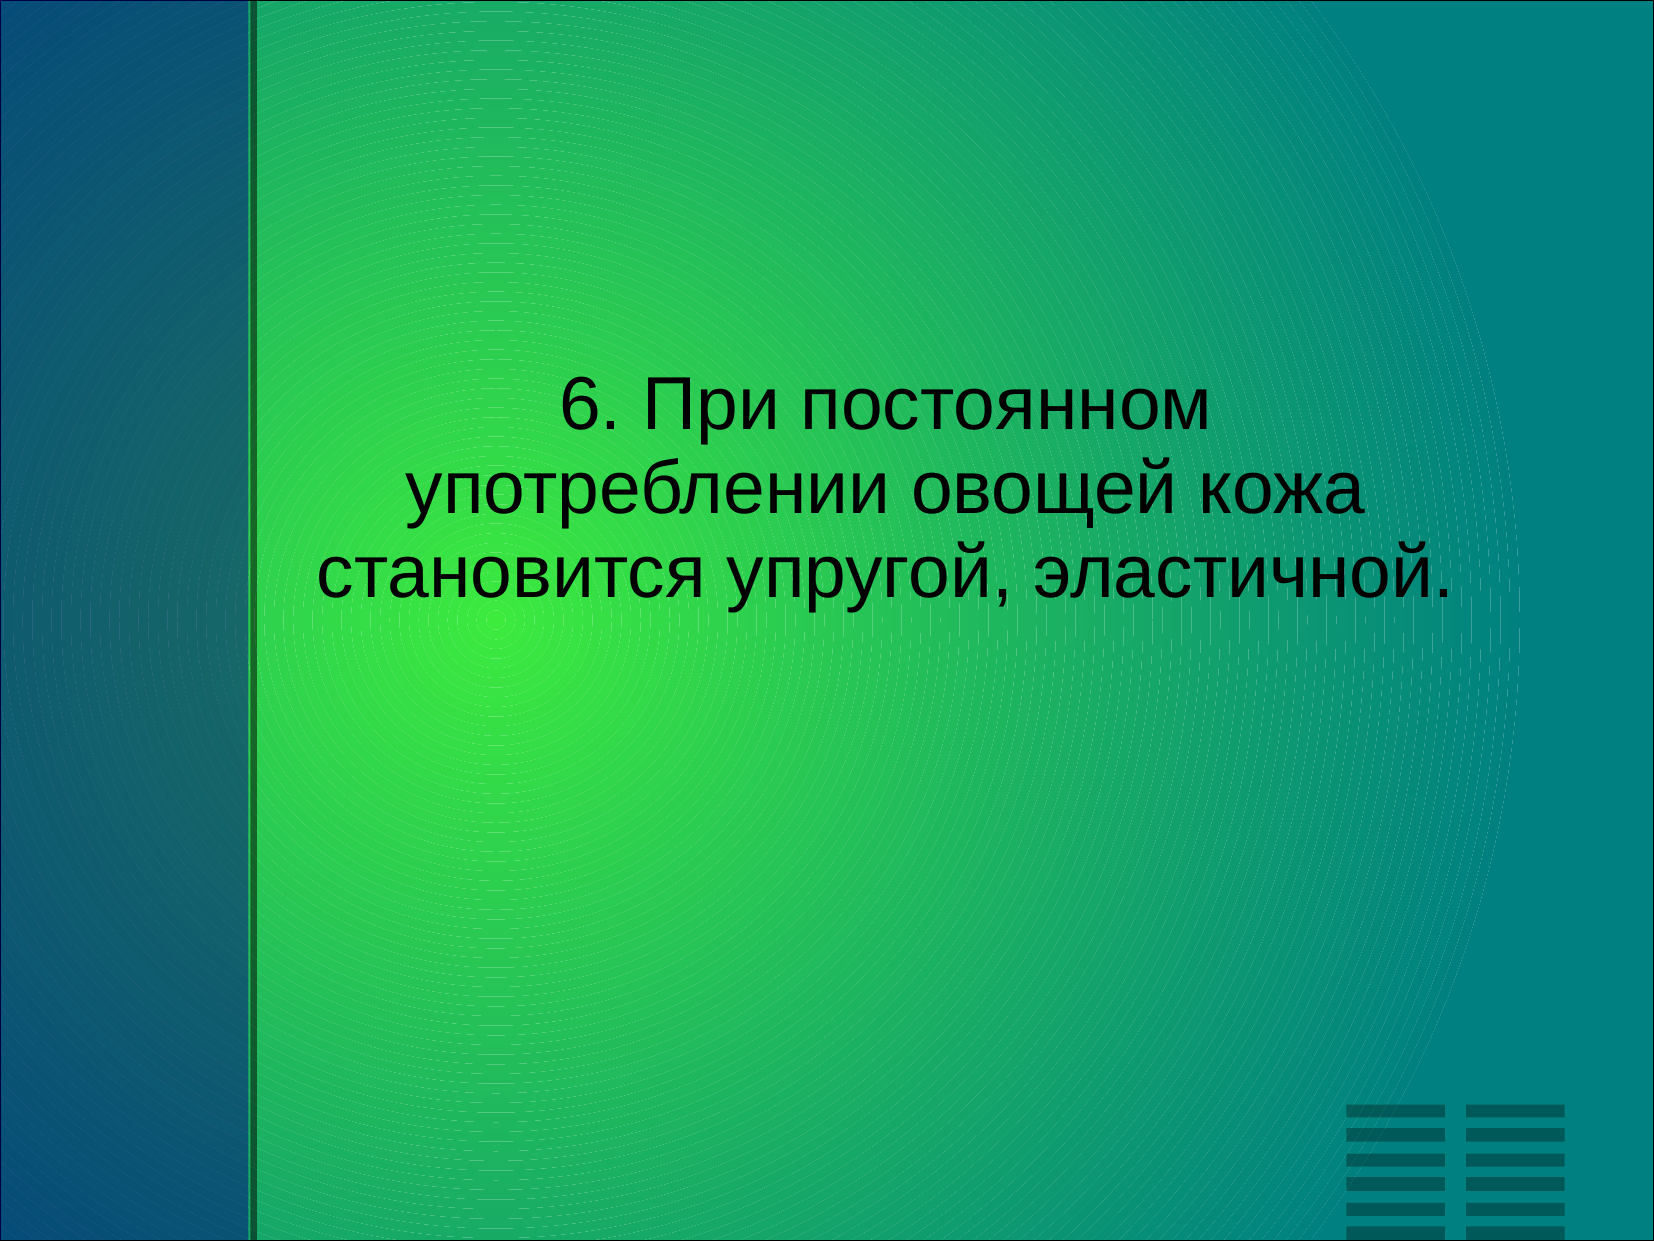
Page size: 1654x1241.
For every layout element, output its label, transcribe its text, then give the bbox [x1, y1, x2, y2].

text_box 6. При постоянном употреблении овощей кожа становится упругой, эластичной. [295, 354, 1477, 916]
